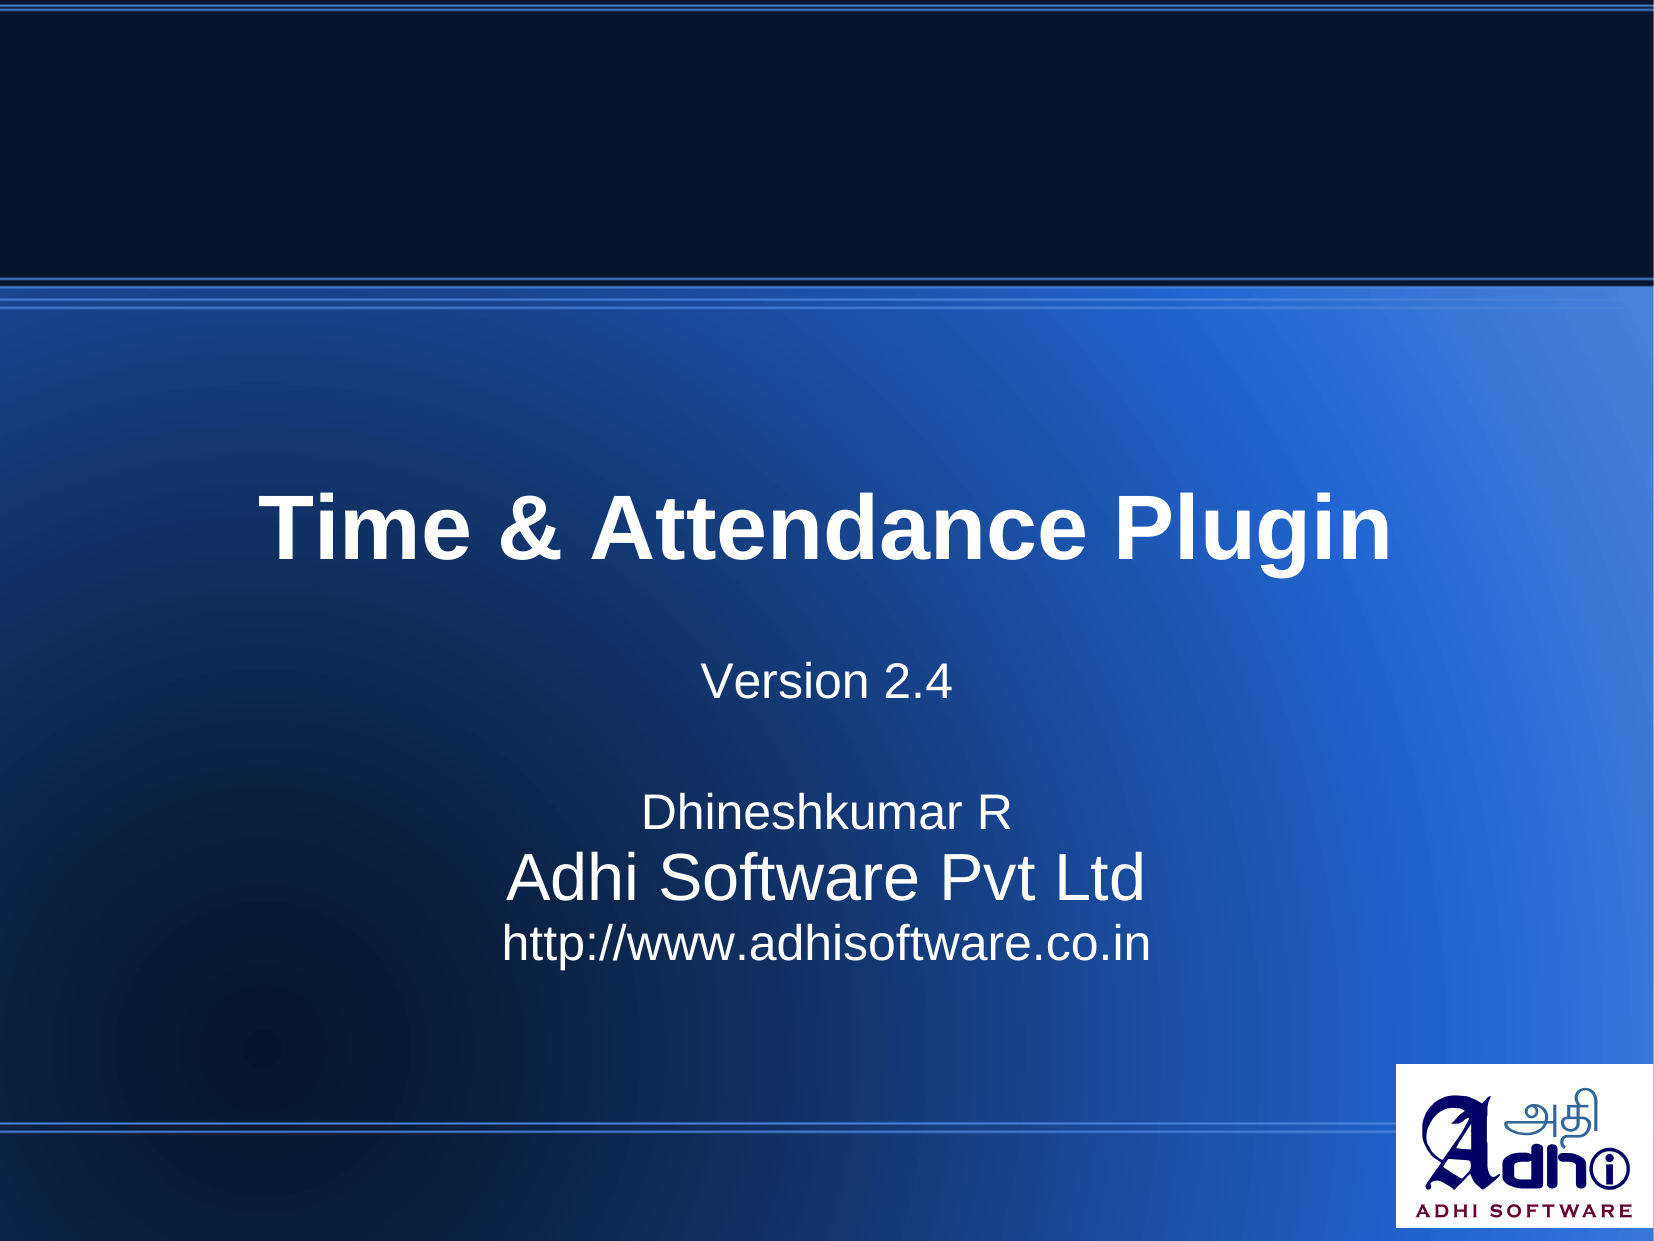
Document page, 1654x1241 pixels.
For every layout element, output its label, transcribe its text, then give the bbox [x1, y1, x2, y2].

subtitle Time & Attendance Plugin Version 2.4 Dhineshkumar R Adhi Software Pvt Ltd http://www.adhisoftware.co.in [82, 390, 1571, 1058]
picture [0, 0, 1654, 1241]
